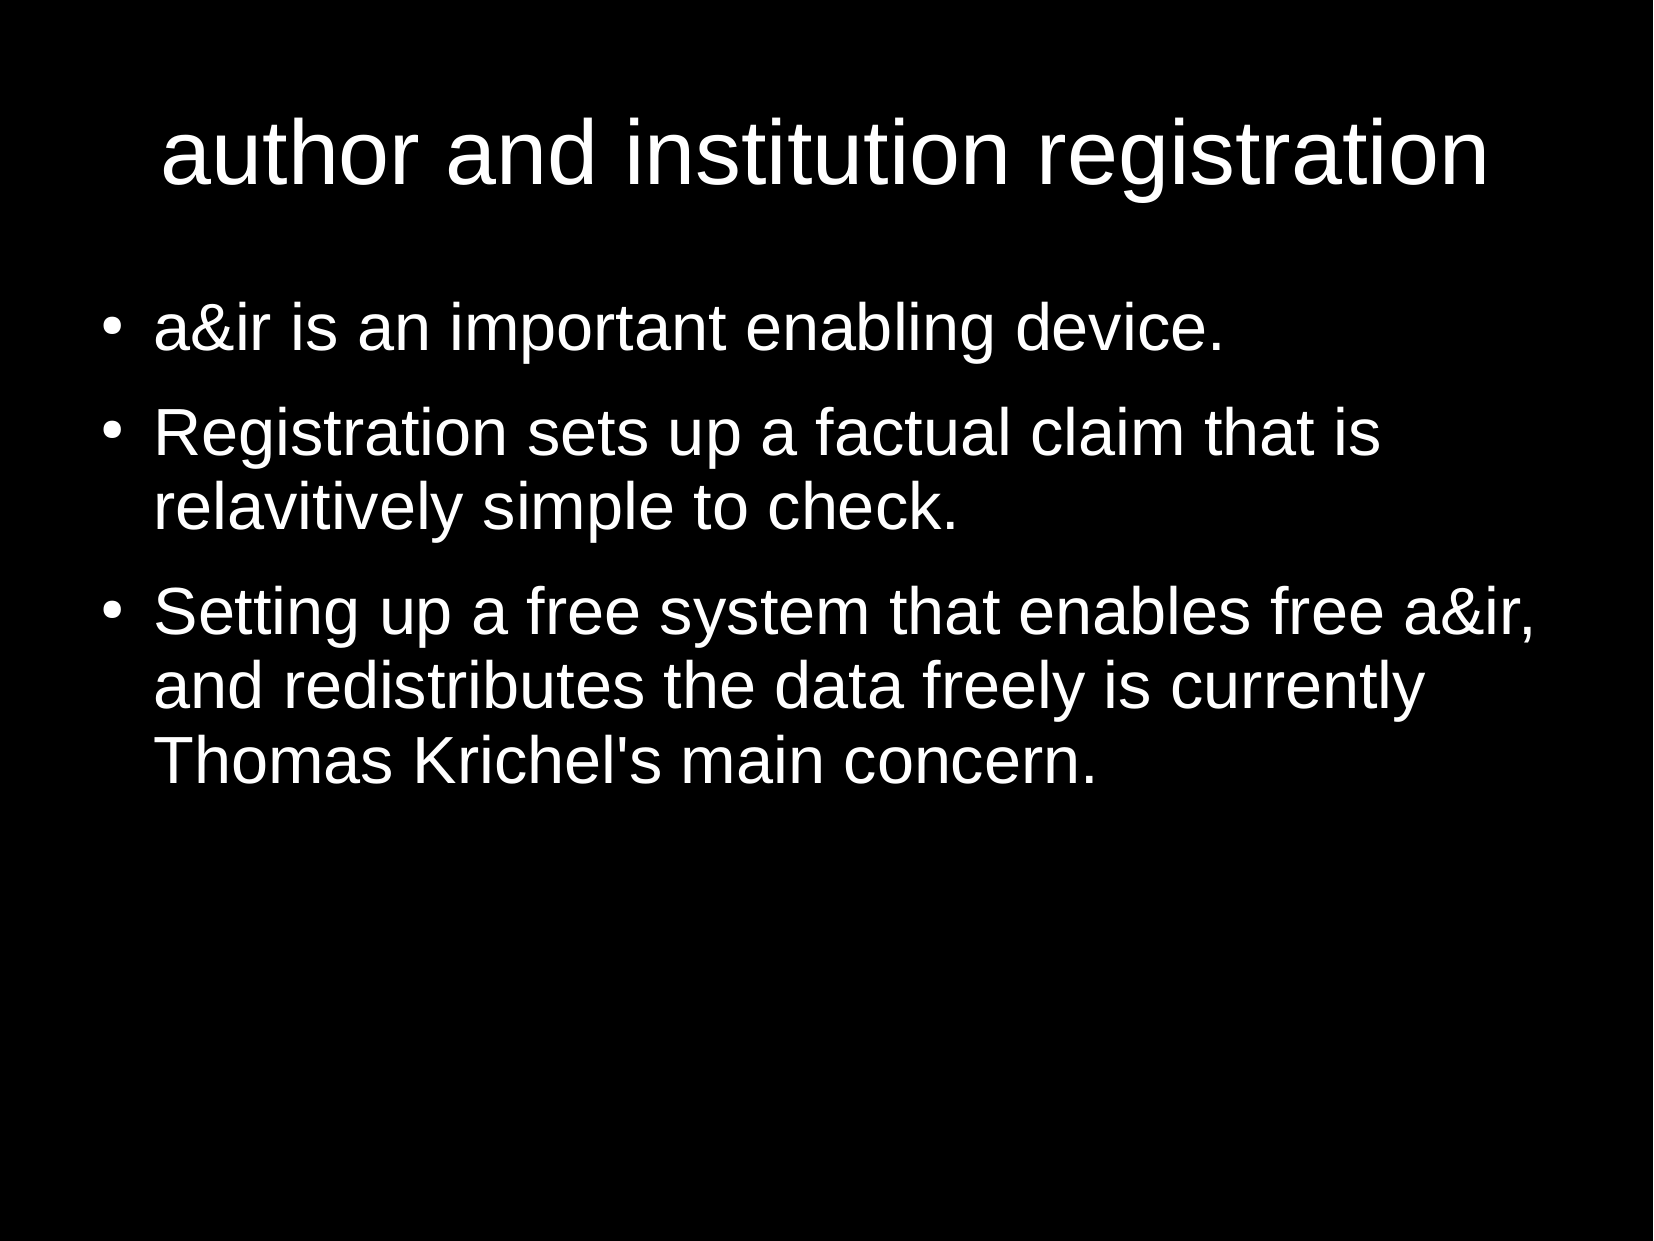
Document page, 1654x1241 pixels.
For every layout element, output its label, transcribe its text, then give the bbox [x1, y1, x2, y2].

list a&ir is an important enabling device. Registration sets up a factual claim that is relavitively simple to check. Setting up a free system that enables free a&ir, and redistributes the data freely is currently Thomas Krichel's main concern. [82, 290, 1571, 1109]
title author and institution registration [82, 56, 1571, 250]
